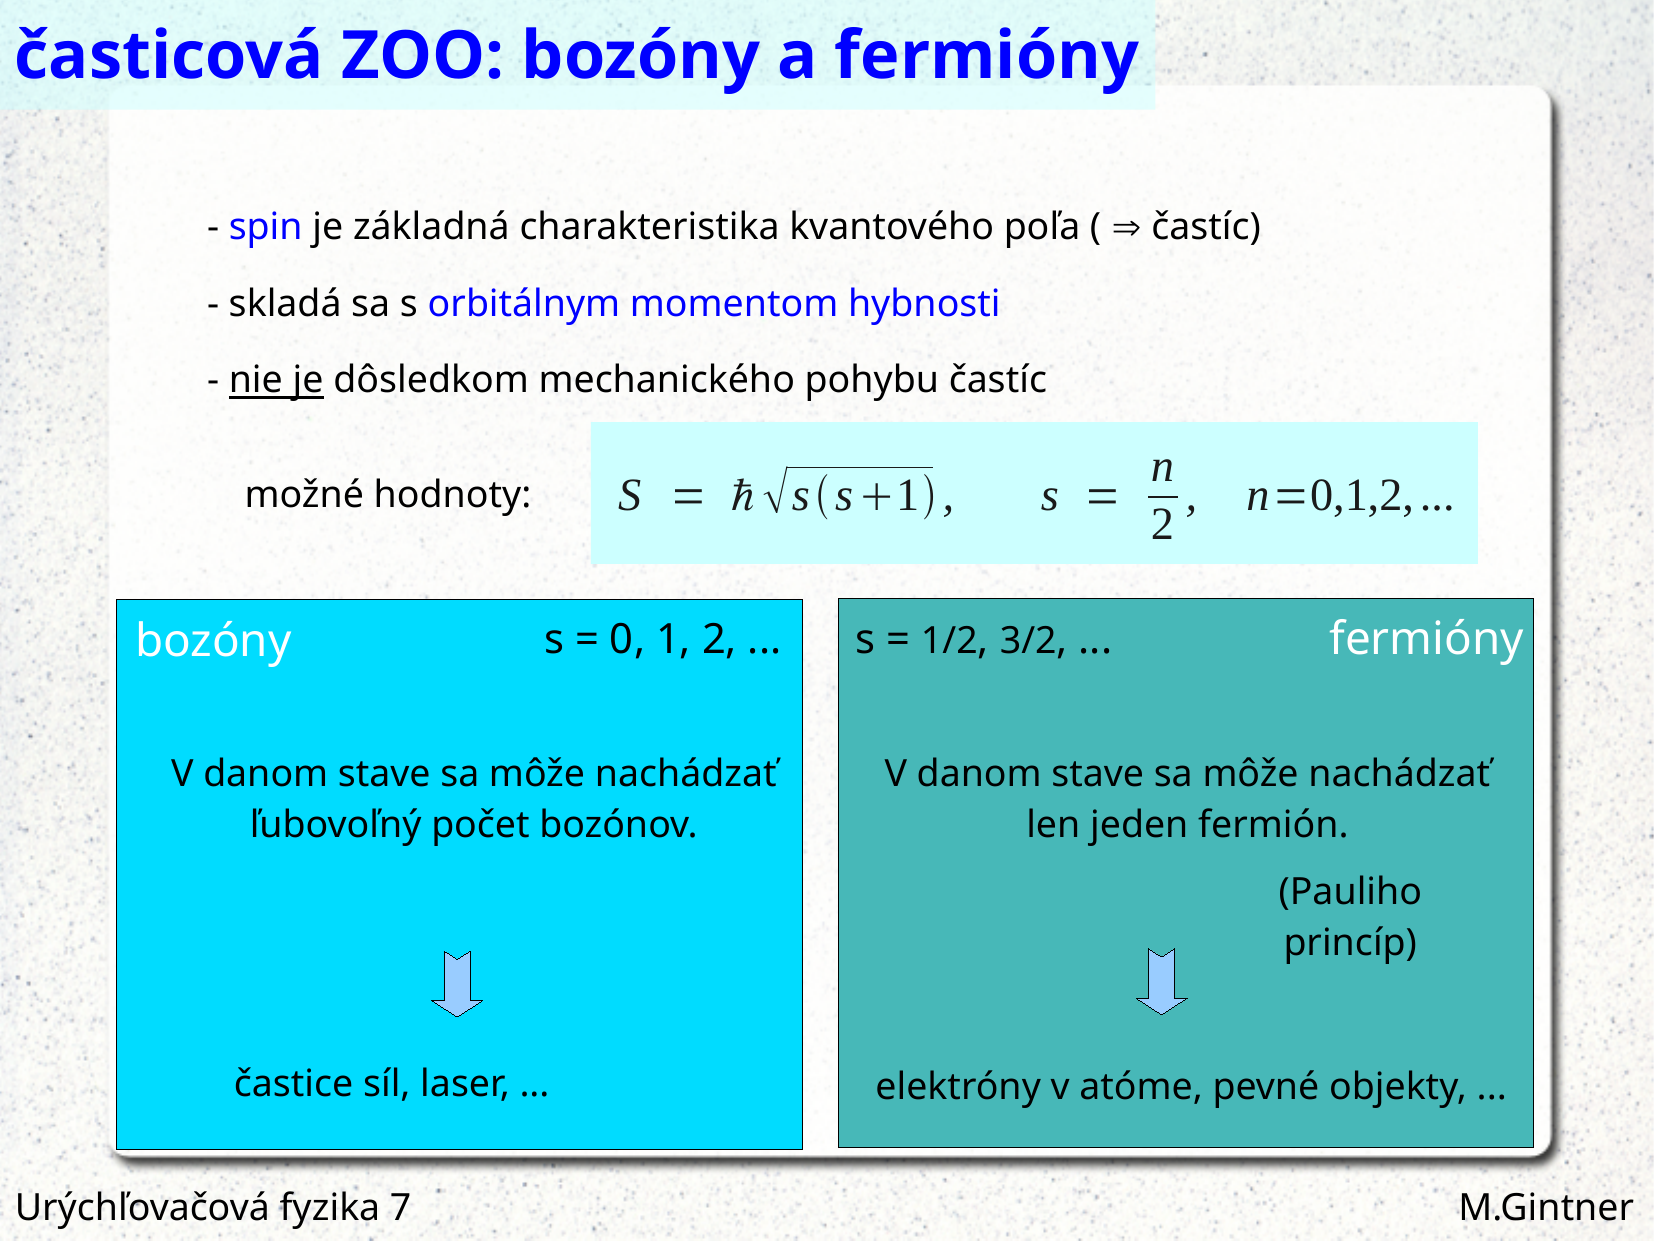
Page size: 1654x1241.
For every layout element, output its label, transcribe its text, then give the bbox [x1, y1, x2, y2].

text_box [590, 422, 1478, 564]
text_box elektróny v atóme, pevné objekty, ... [860, 1051, 1521, 1120]
text_box [116, 599, 803, 1150]
text_box M.Gintner [1443, 1173, 1654, 1241]
text_box bozóny [120, 599, 298, 679]
text_box V danom stave sa môže nachádzať len jeden fermión. [869, 739, 1497, 860]
text_box s = 0, 1, 2, ... [529, 601, 800, 676]
text_box s = 1/2, 3/2, ... [840, 601, 1141, 676]
text_box (Pauliho princíp) [1196, 857, 1504, 925]
chart [603, 440, 1465, 551]
text_box časticová ZOO: bozóny a fermióny [0, 0, 1156, 110]
text_box - spin je základná charakteristika kvantového poľa ( Þ častíc) - skladá sa s orbitálnym momentom hybnosti - nie je dôsledkom mechanického pohybu častíc [192, 167, 1308, 392]
text_box možné hodnoty: [229, 459, 532, 528]
text_box V danom stave sa môže nachádzať ľubovoľný počet bozónov. [156, 739, 783, 860]
text_box Urýchľovačová fyzika 7 [0, 1173, 445, 1241]
text_box fermióny [1314, 598, 1535, 678]
text_box [838, 598, 1534, 1148]
picture [0, 0, 1654, 1241]
text_box častice síl, laser, ... [219, 1049, 585, 1117]
